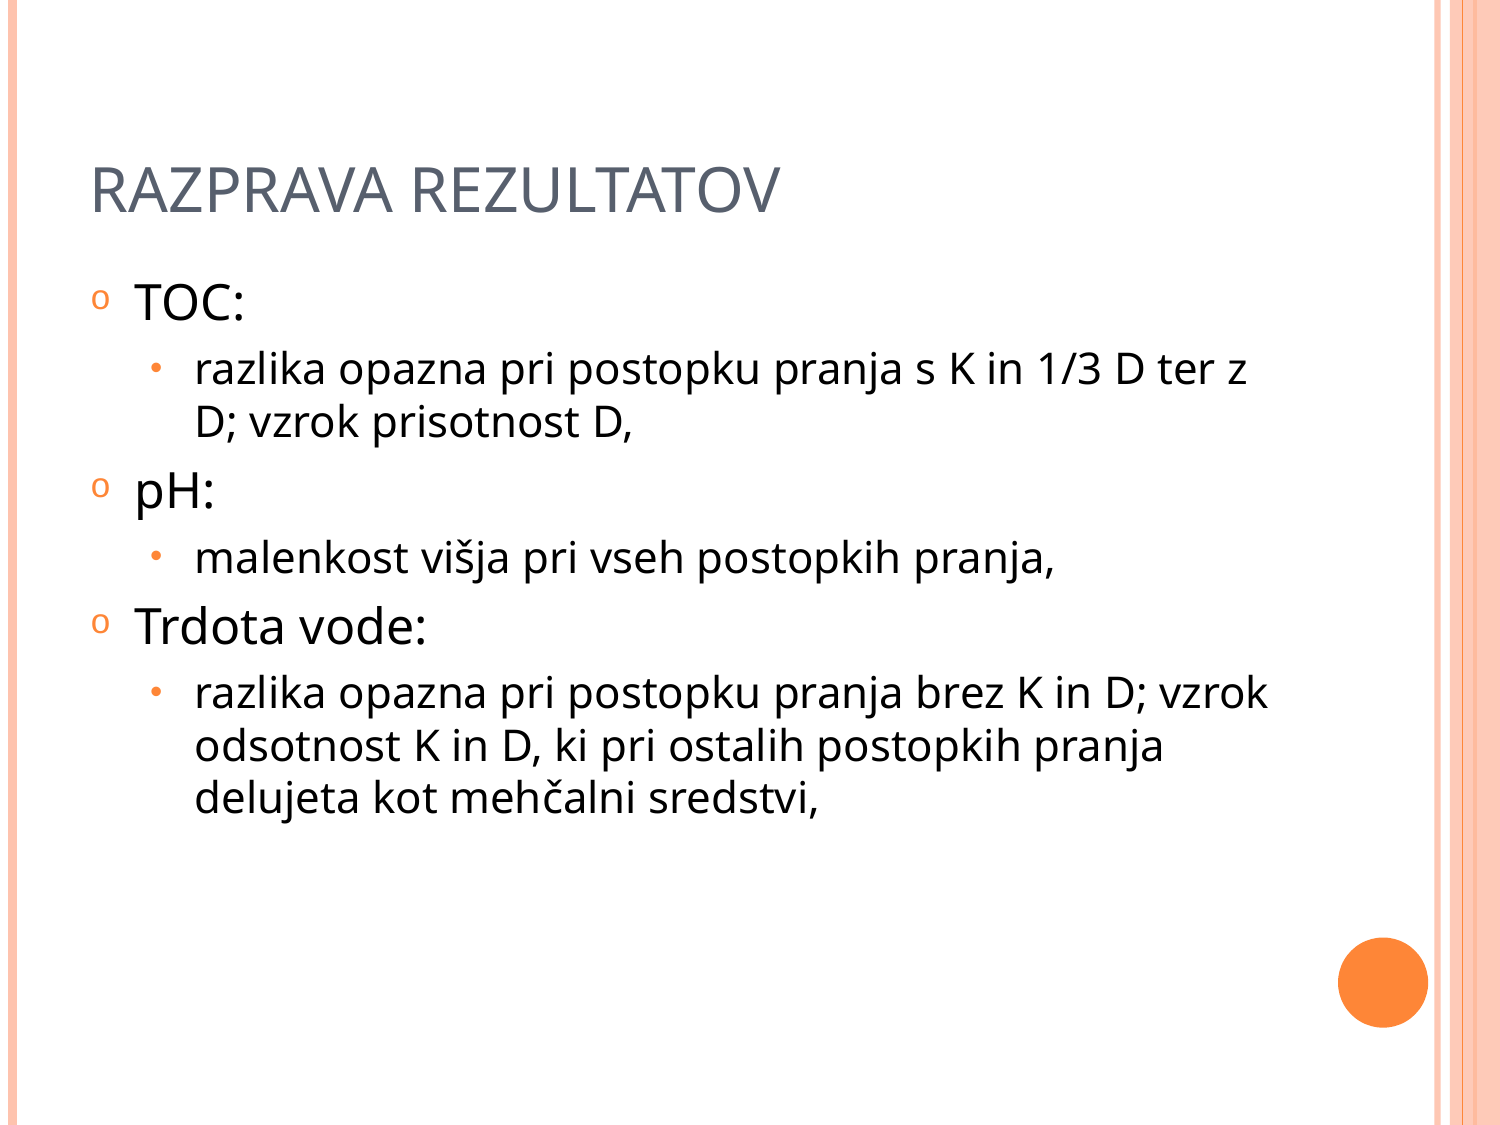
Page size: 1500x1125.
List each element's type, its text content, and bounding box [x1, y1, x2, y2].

list TOC: razlika opazna pri postopku pranja s K in 1/3 D ter z D; vzrok prisotnost D, pH: malenkost višja pri vseh postopkih pranja, Trdota vode: razlika opazna pri postopku pranja brez K in D; vzrok odsotnost K in D, ki pri ostalih postopkih pranja delujeta kot mehčalni sredstvi, [74, 262, 1300, 1112]
title RAZPRAVA REZULTATOV [74, 44, 1300, 233]
